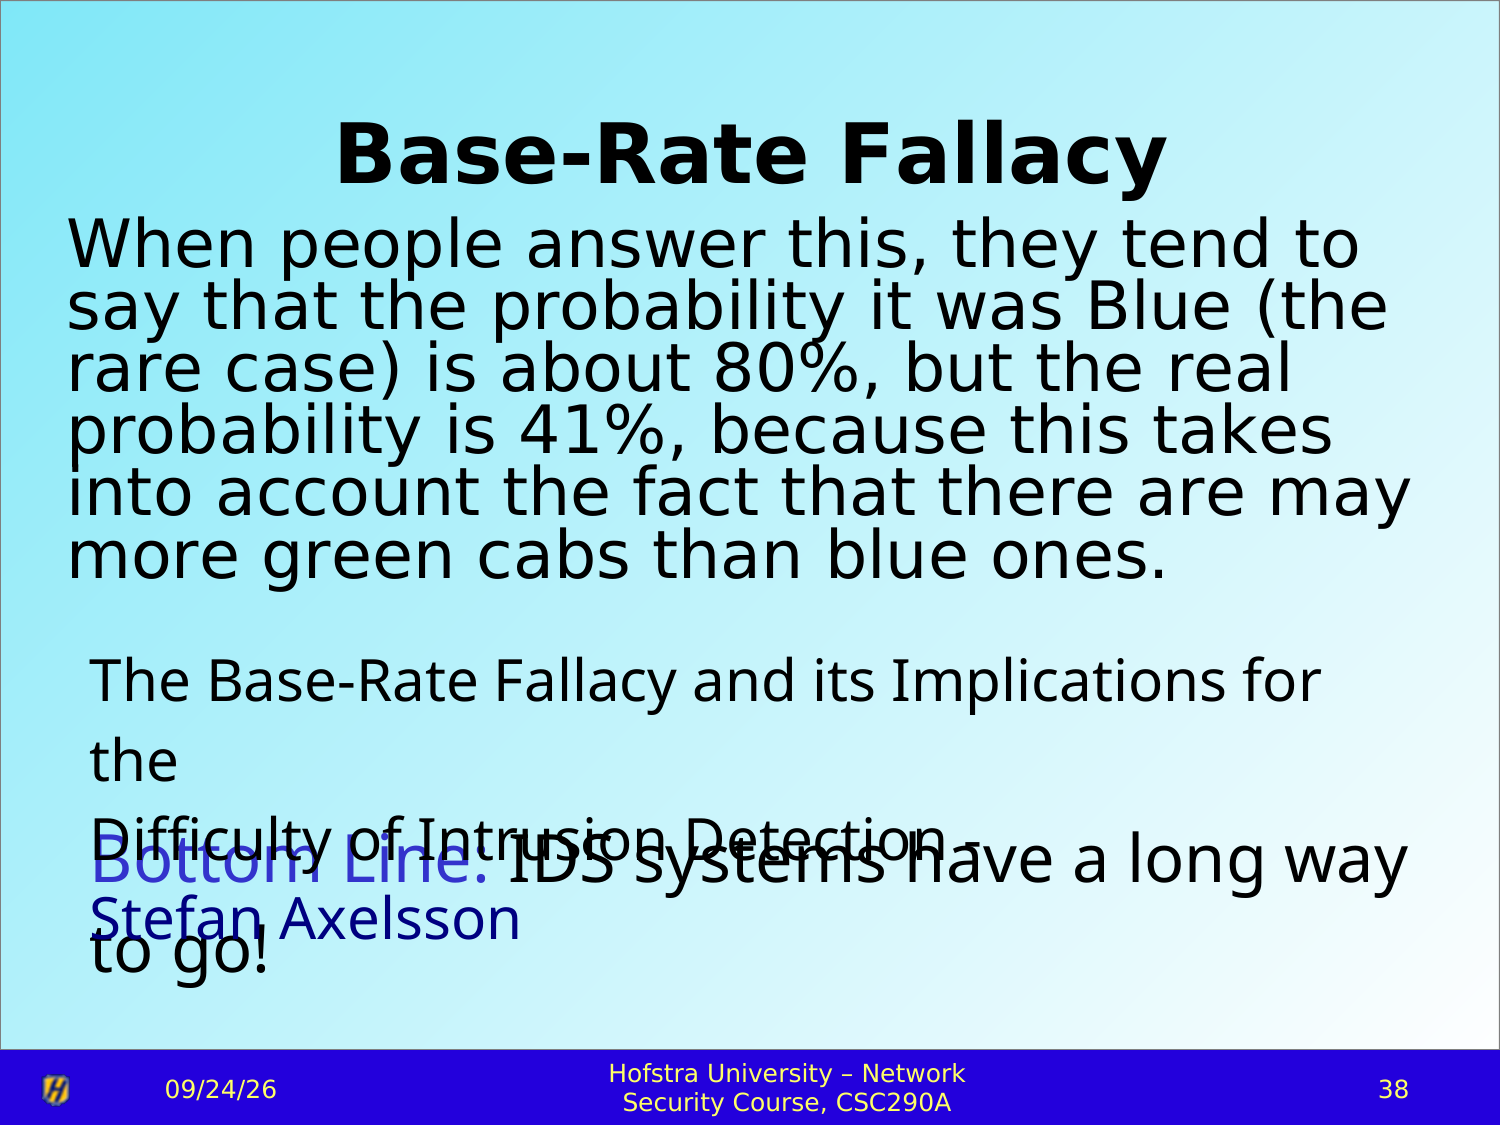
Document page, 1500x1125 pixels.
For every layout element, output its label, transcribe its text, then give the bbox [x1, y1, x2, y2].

list When people answer this, they tend to say that the probability it was Blue (the rare case) is about 80%, but the real probability is 41%, because this takes into account the fact that there are may more green cabs than blue ones. [51, 209, 1463, 614]
picture [37, 1072, 76, 1110]
text_box The Base-Rate Fallacy and its Implications for the Difficulty of Intrusion Detection - Stefan Axelsson [75, 632, 1426, 788]
text_box Bottom Line: IDS systems have a long way to go! [75, 803, 1500, 1080]
title Base-Rate Fallacy [112, 95, 1391, 209]
